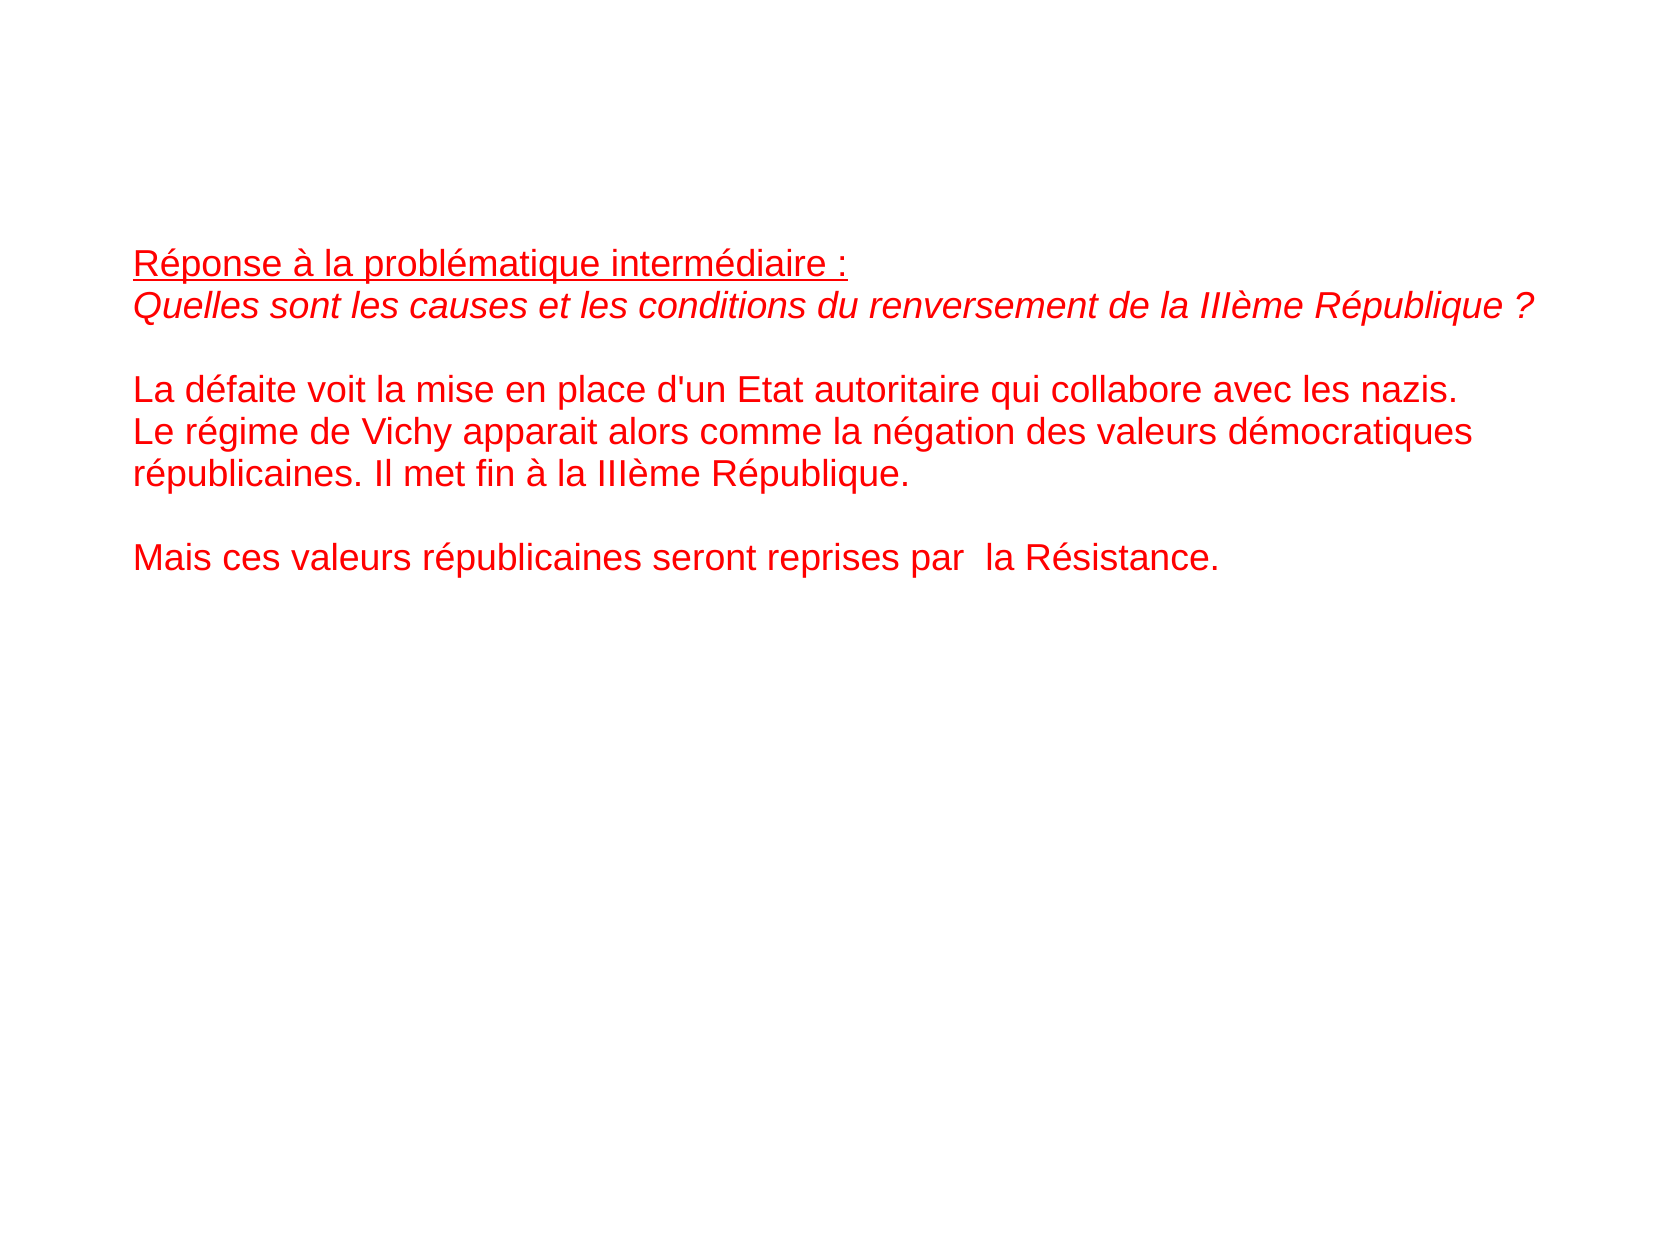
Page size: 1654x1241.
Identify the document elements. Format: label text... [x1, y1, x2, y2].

text_box Réponse à la problématique intermédiaire : Quelles sont les causes et les conditions du renversement de la IIIème République ? La défaite voit la mise en place d'un Etat autoritaire qui collabore avec les nazis. Le régime de Vichy apparait alors comme la négation des valeurs démocratiques républicaines. Il met fin à la IIIème République. Mais ces valeurs républicaines seront reprises par la Résistance. [118, 235, 1643, 587]
